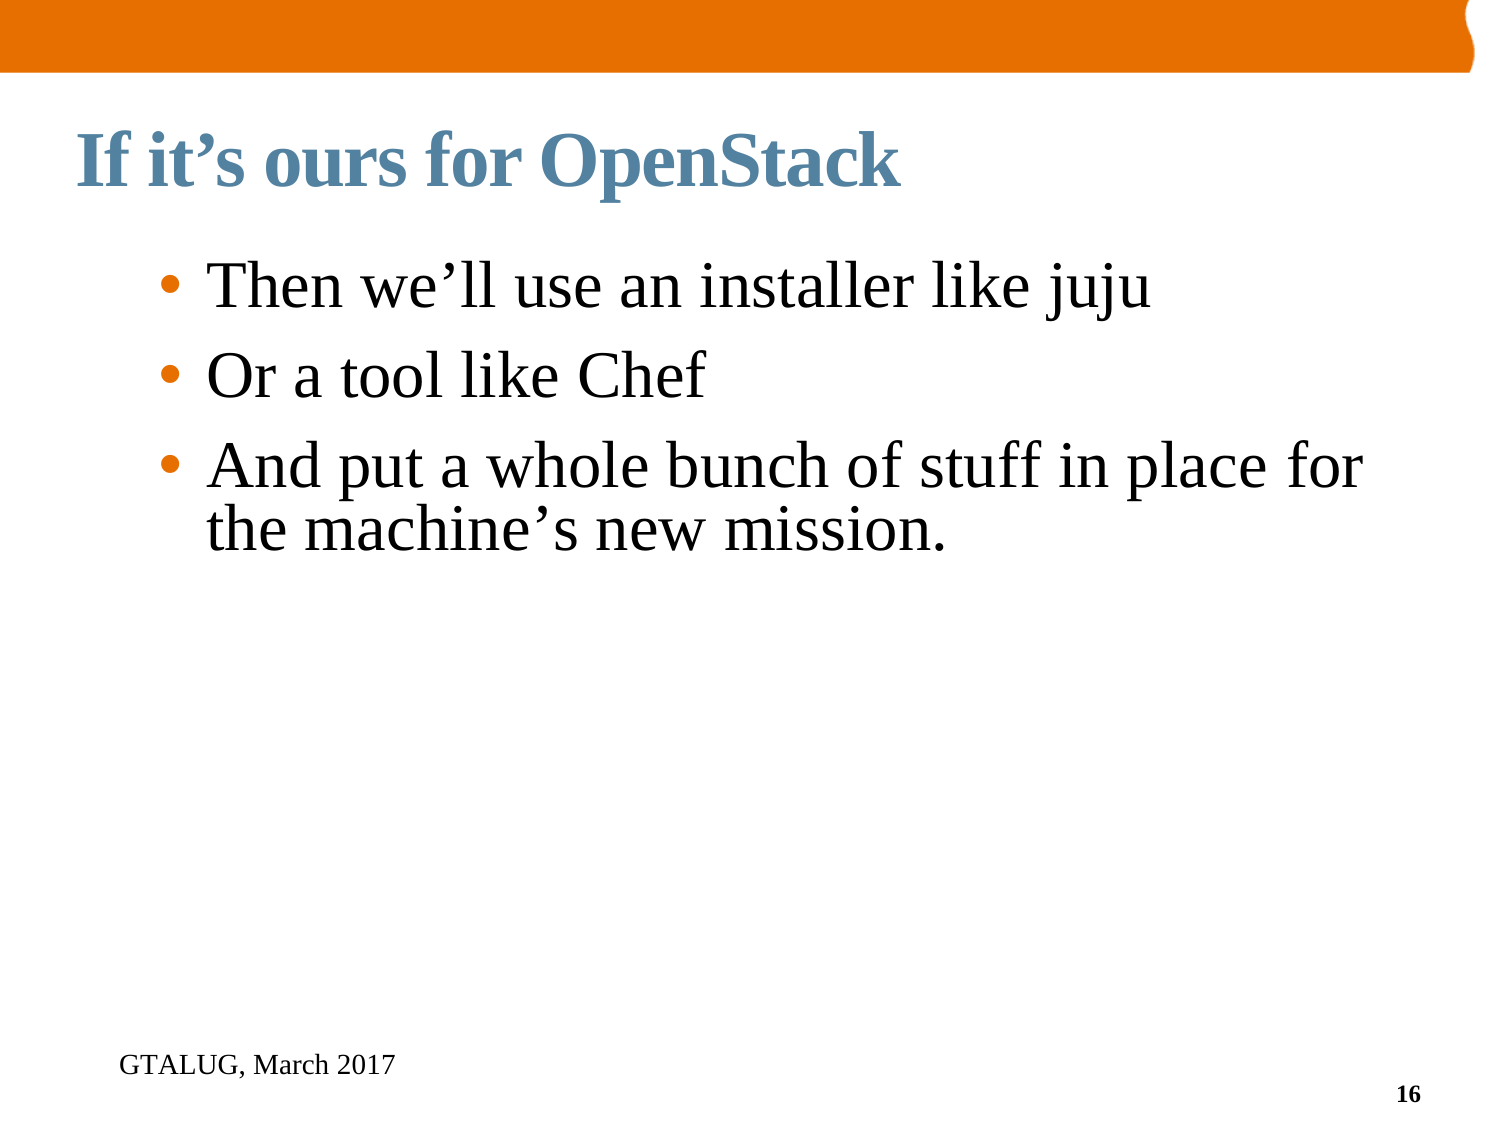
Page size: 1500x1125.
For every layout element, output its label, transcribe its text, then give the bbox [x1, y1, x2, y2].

title If it’s ours for OpenStack [75, 122, 1438, 228]
list Then we’ll use an installer like juju Or a tool like Chef And put a whole bunch of stuff in place for the machine’s new mission. [64, 257, 1402, 1017]
picture [0, 0, 1500, 75]
